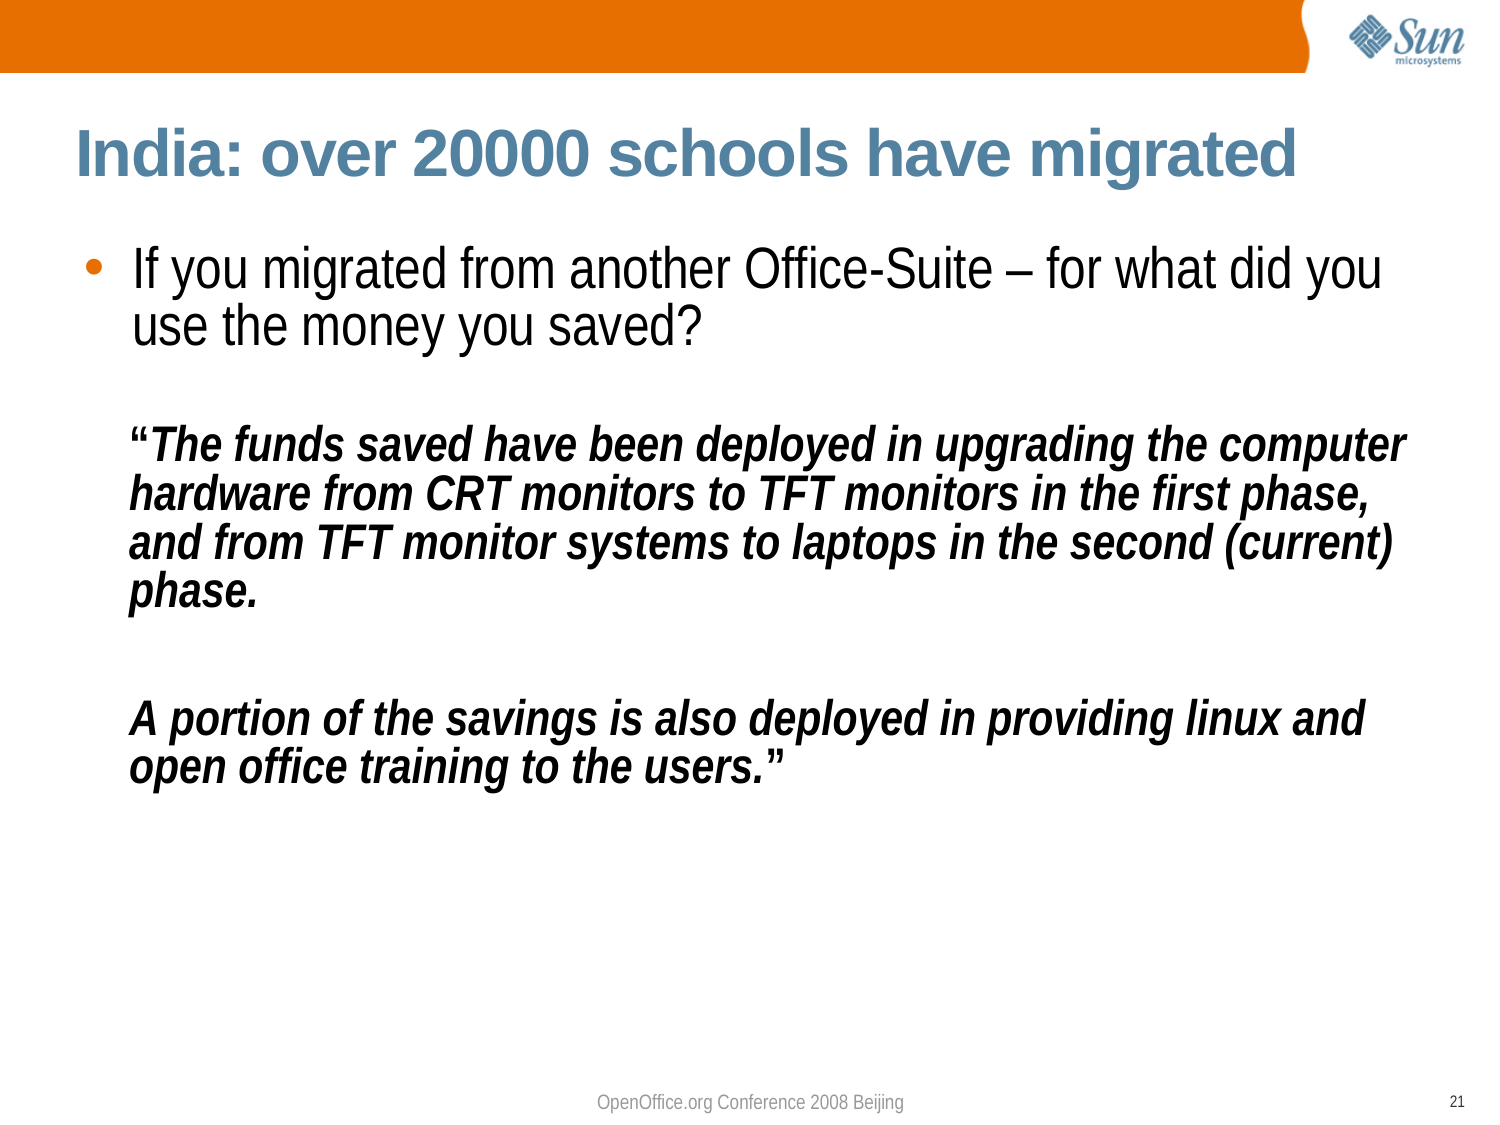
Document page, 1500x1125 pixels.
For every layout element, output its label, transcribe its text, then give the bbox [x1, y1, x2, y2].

picture [0, 0, 1500, 73]
title India: over 20000 schools have migrated [75, 123, 1437, 227]
list If you migrated from another Office-Suite – for what did you use the money you saved? [64, 243, 1401, 391]
text_box “The funds saved have been deployed in upgrading the computer hardware from CRT monitors to TFT monitors in the first phase, and from TFT monitor systems to laptops in the second (current) phase. A portion of the savings is also deployed in providing linux and open office training to the users.” [129, 422, 1426, 797]
